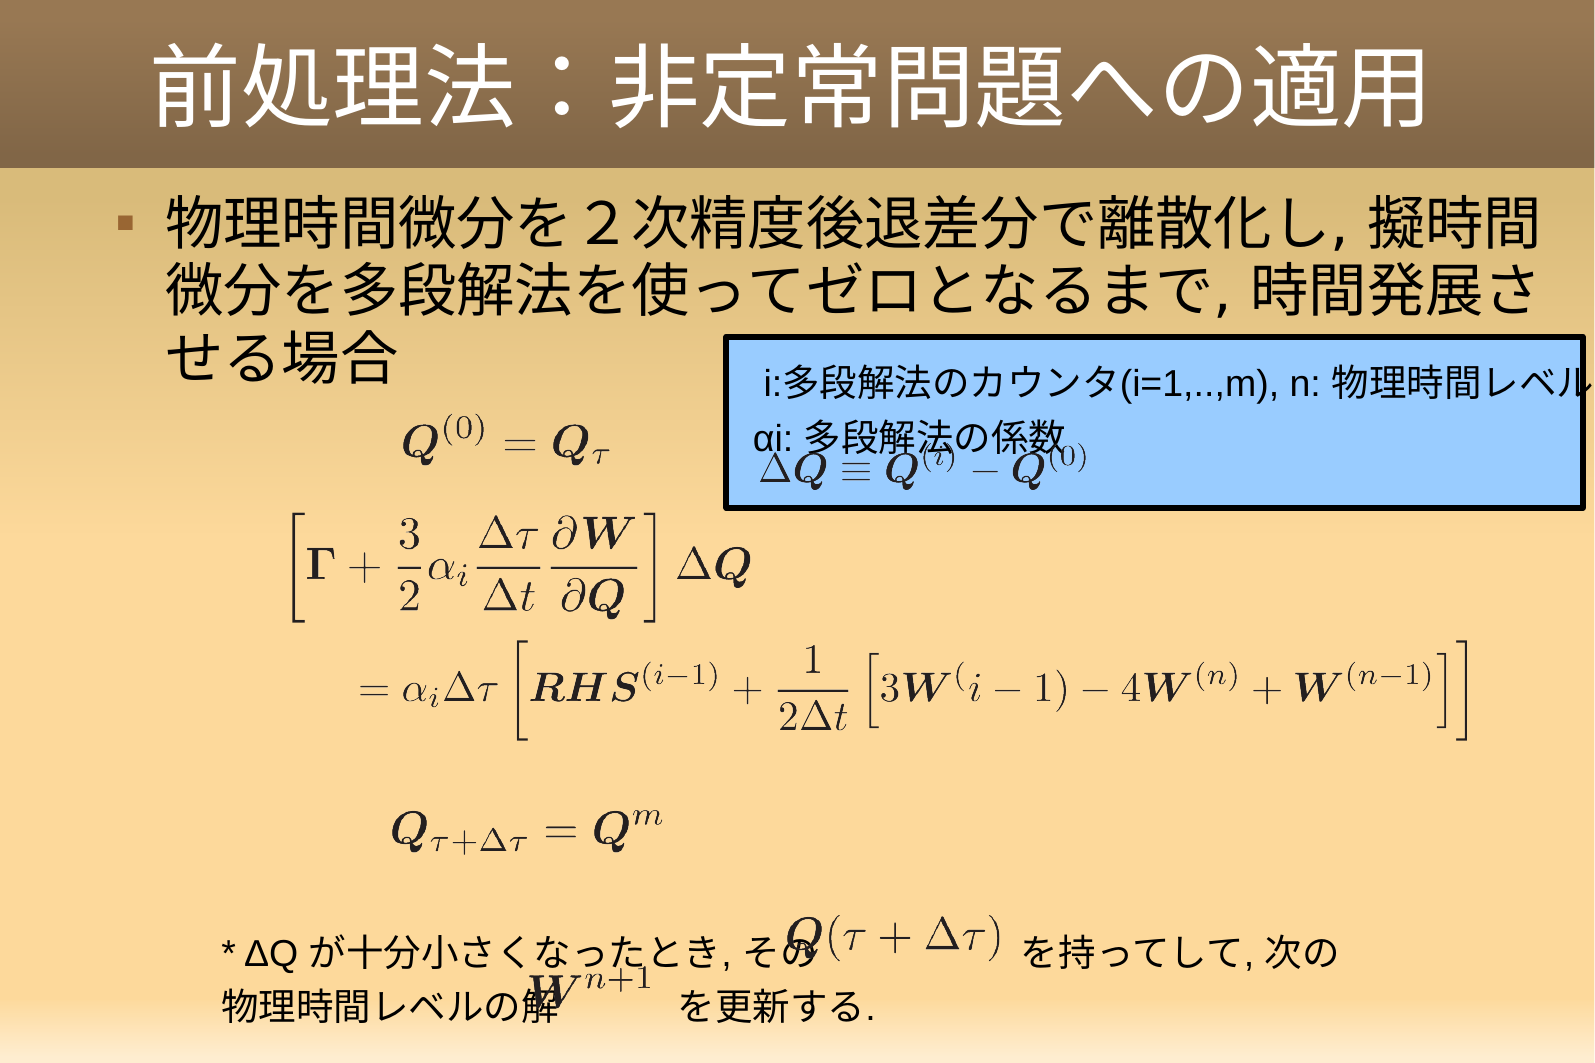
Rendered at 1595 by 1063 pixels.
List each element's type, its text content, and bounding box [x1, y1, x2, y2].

picture [381, 803, 670, 859]
picture [0, 0, 1595, 1063]
list 物理時間微分を２次精度後退差分で離散化し, 擬時間微分を多段解法を使ってゼロとなるまで, 時間発展させる場合 [23, 190, 1560, 875]
picture [277, 507, 764, 627]
picture [754, 437, 1092, 496]
picture [392, 407, 613, 472]
text_box [726, 336, 1583, 508]
text_box i:多段解法のカウンタ(i=1,..,m), n: 物理時間レベル αi: 多段解法の係数 [738, 345, 1595, 466]
title 前処理法：非定常問題への適用 [74, 0, 1510, 178]
picture [354, 635, 1480, 745]
text_box * ΔQ が十分小さくなったとき, その を持ってして, 次の物理時間レベルの解 を更新する. [206, 915, 1388, 1015]
